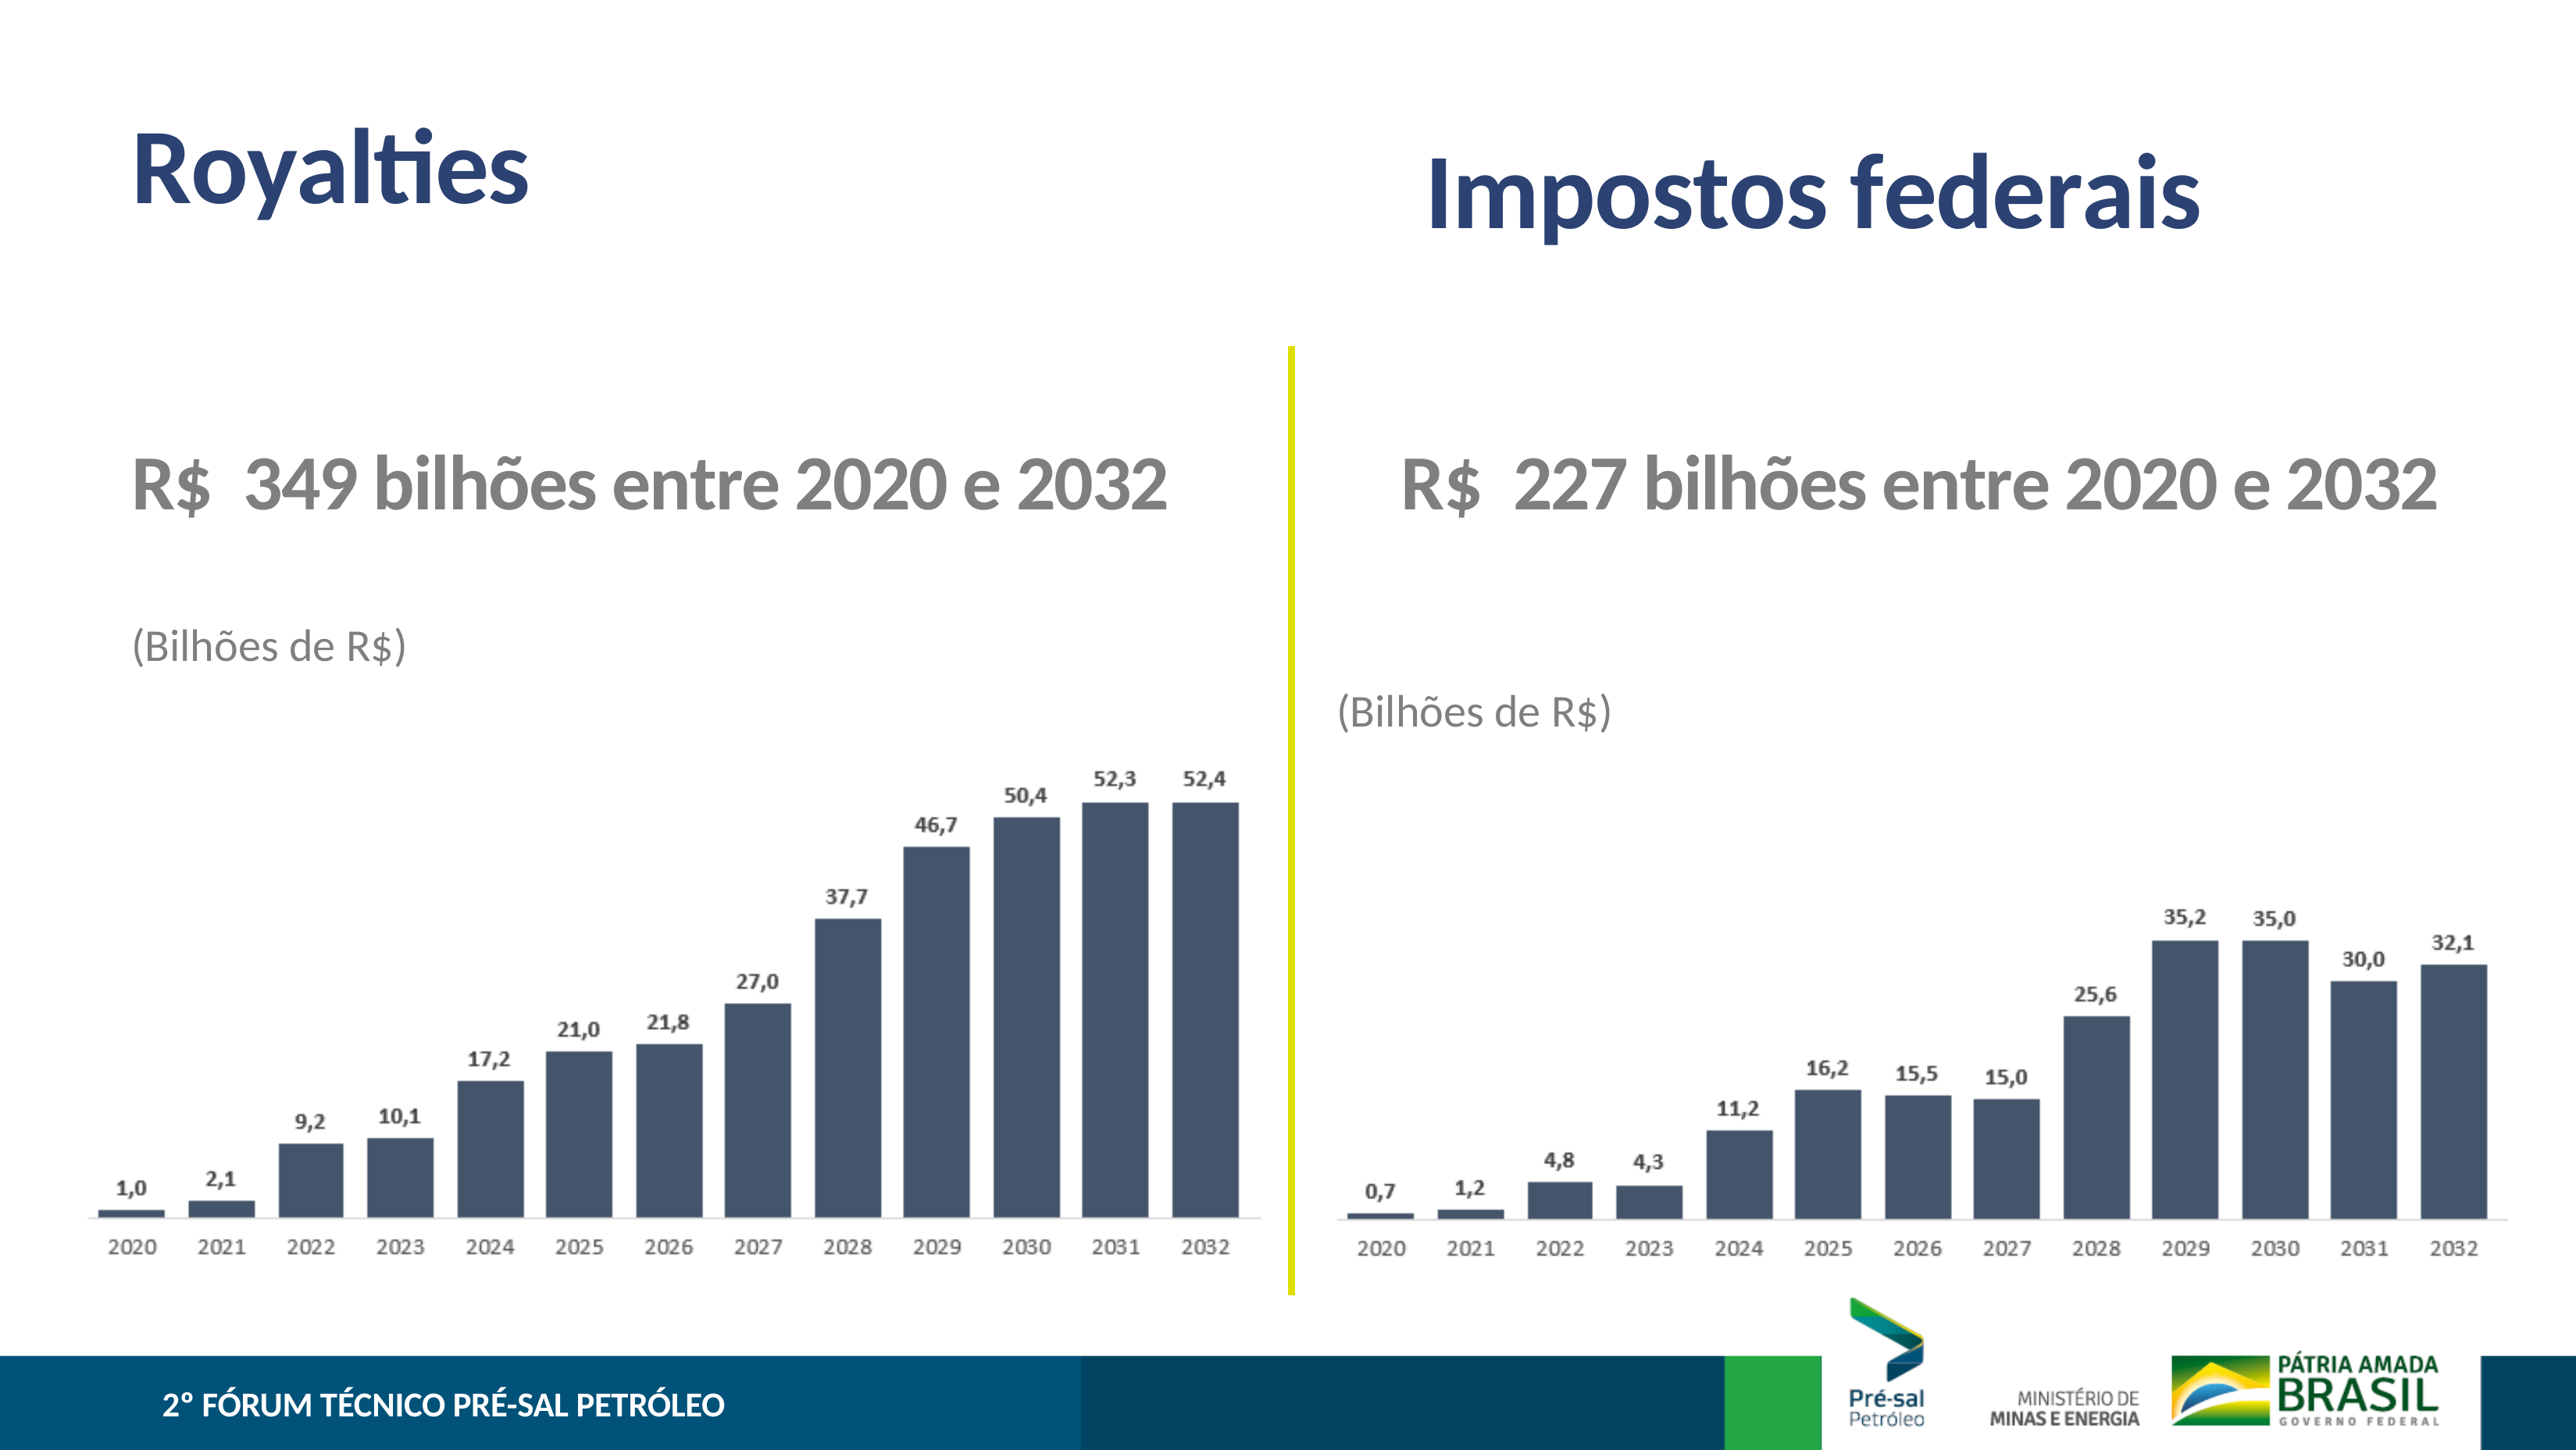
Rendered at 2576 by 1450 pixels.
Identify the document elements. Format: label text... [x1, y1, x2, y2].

text_box (Bilhões de R$) [120, 609, 423, 677]
text_box R$ 349 bilhões entre 2020 e 2032 [120, 426, 1182, 531]
text_box R$ 227 bilhões entre 2020 e 2032 [1390, 426, 2452, 531]
text_box Impostos federais [1413, 97, 2576, 295]
picture [1328, 742, 2508, 1277]
text_box 2º FÓRUM TÉCNICO PRÉ-SAL PETRÓLEO [160, 1388, 888, 1424]
text_box (Bilhões de R$) [1325, 675, 1629, 743]
picture [80, 731, 1261, 1270]
title Royalties [120, 71, 1734, 270]
